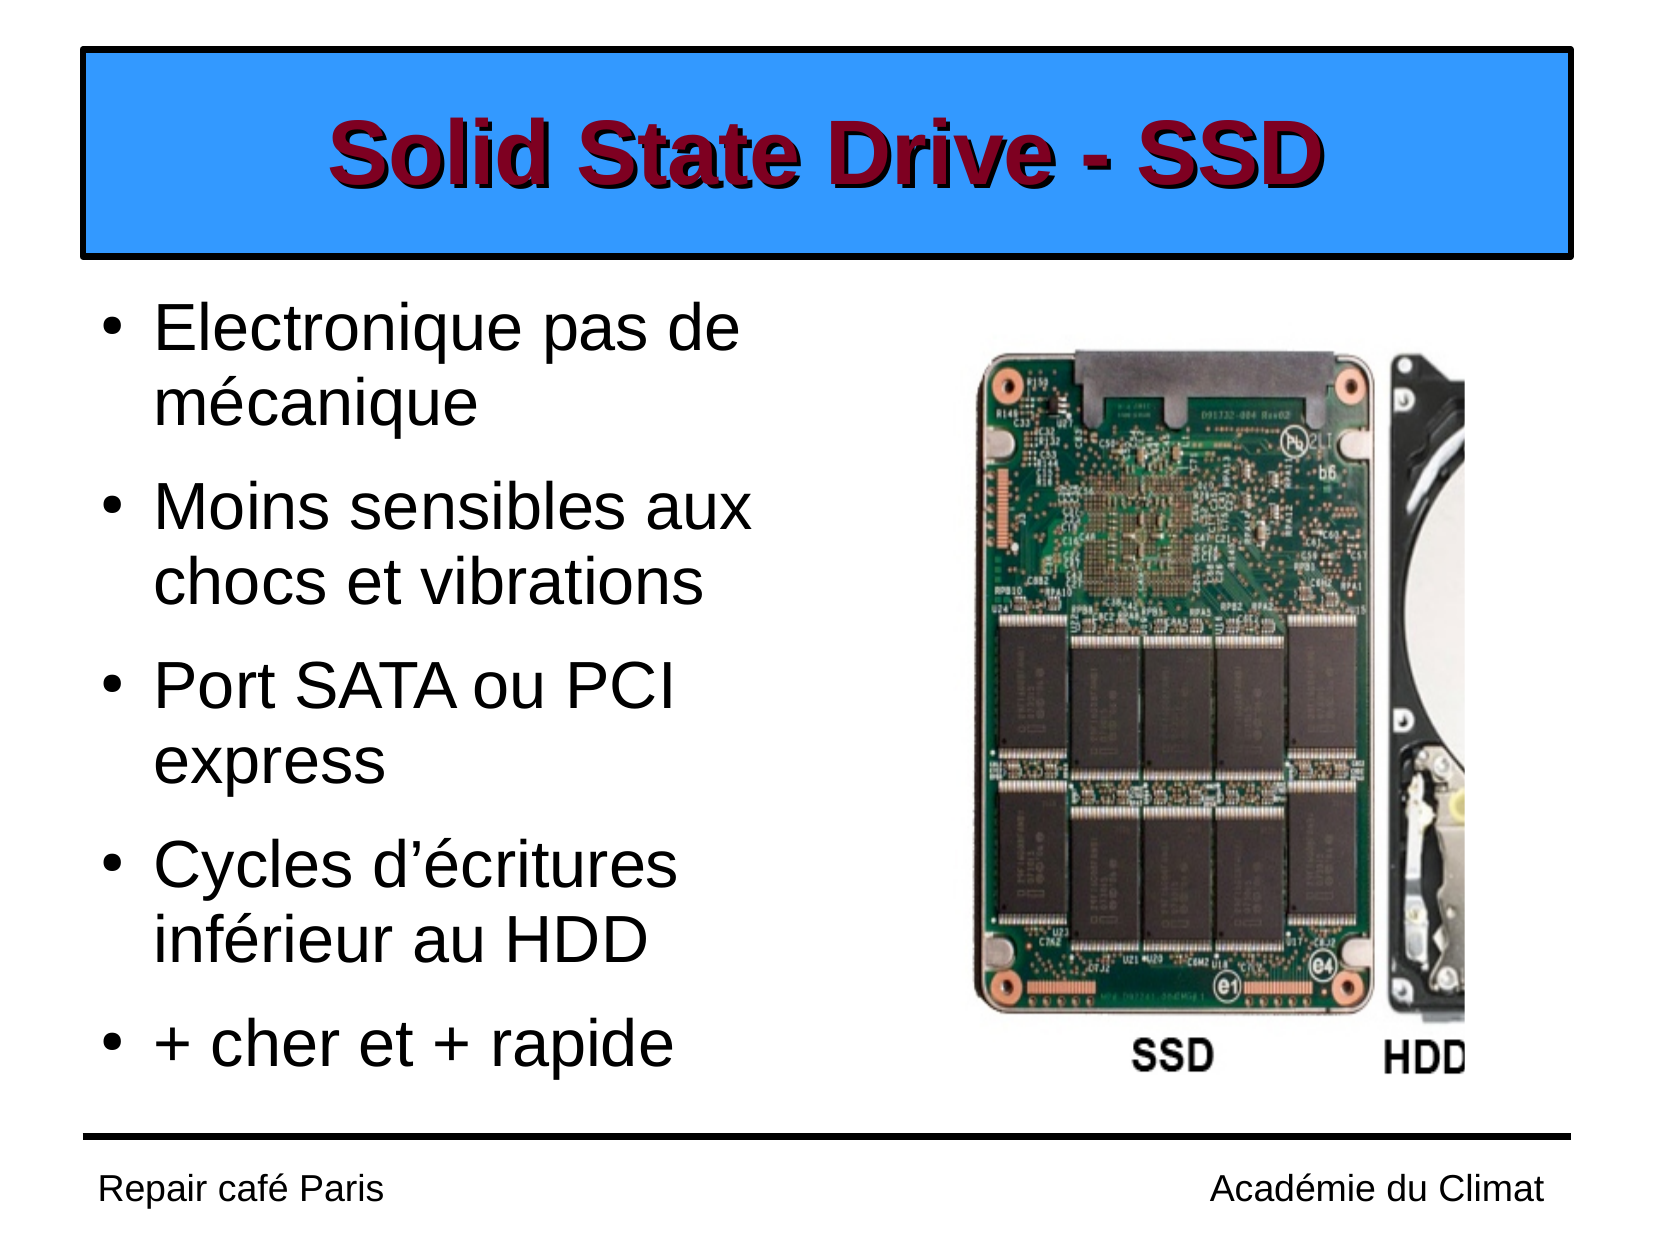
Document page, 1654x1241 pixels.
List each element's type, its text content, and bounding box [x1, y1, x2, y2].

text_box Repair café Paris Académie du Climat [82, 1160, 1571, 1217]
list Electronique pas de mécanique Moins sensibles aux chocs et vibrations Port SATA ou PCI express Cycles d’écritures inférieur au HDD + cher et + rapide [82, 290, 809, 1082]
picture [933, 293, 1465, 1081]
title Solid State Drive - SSD [82, 49, 1571, 257]
